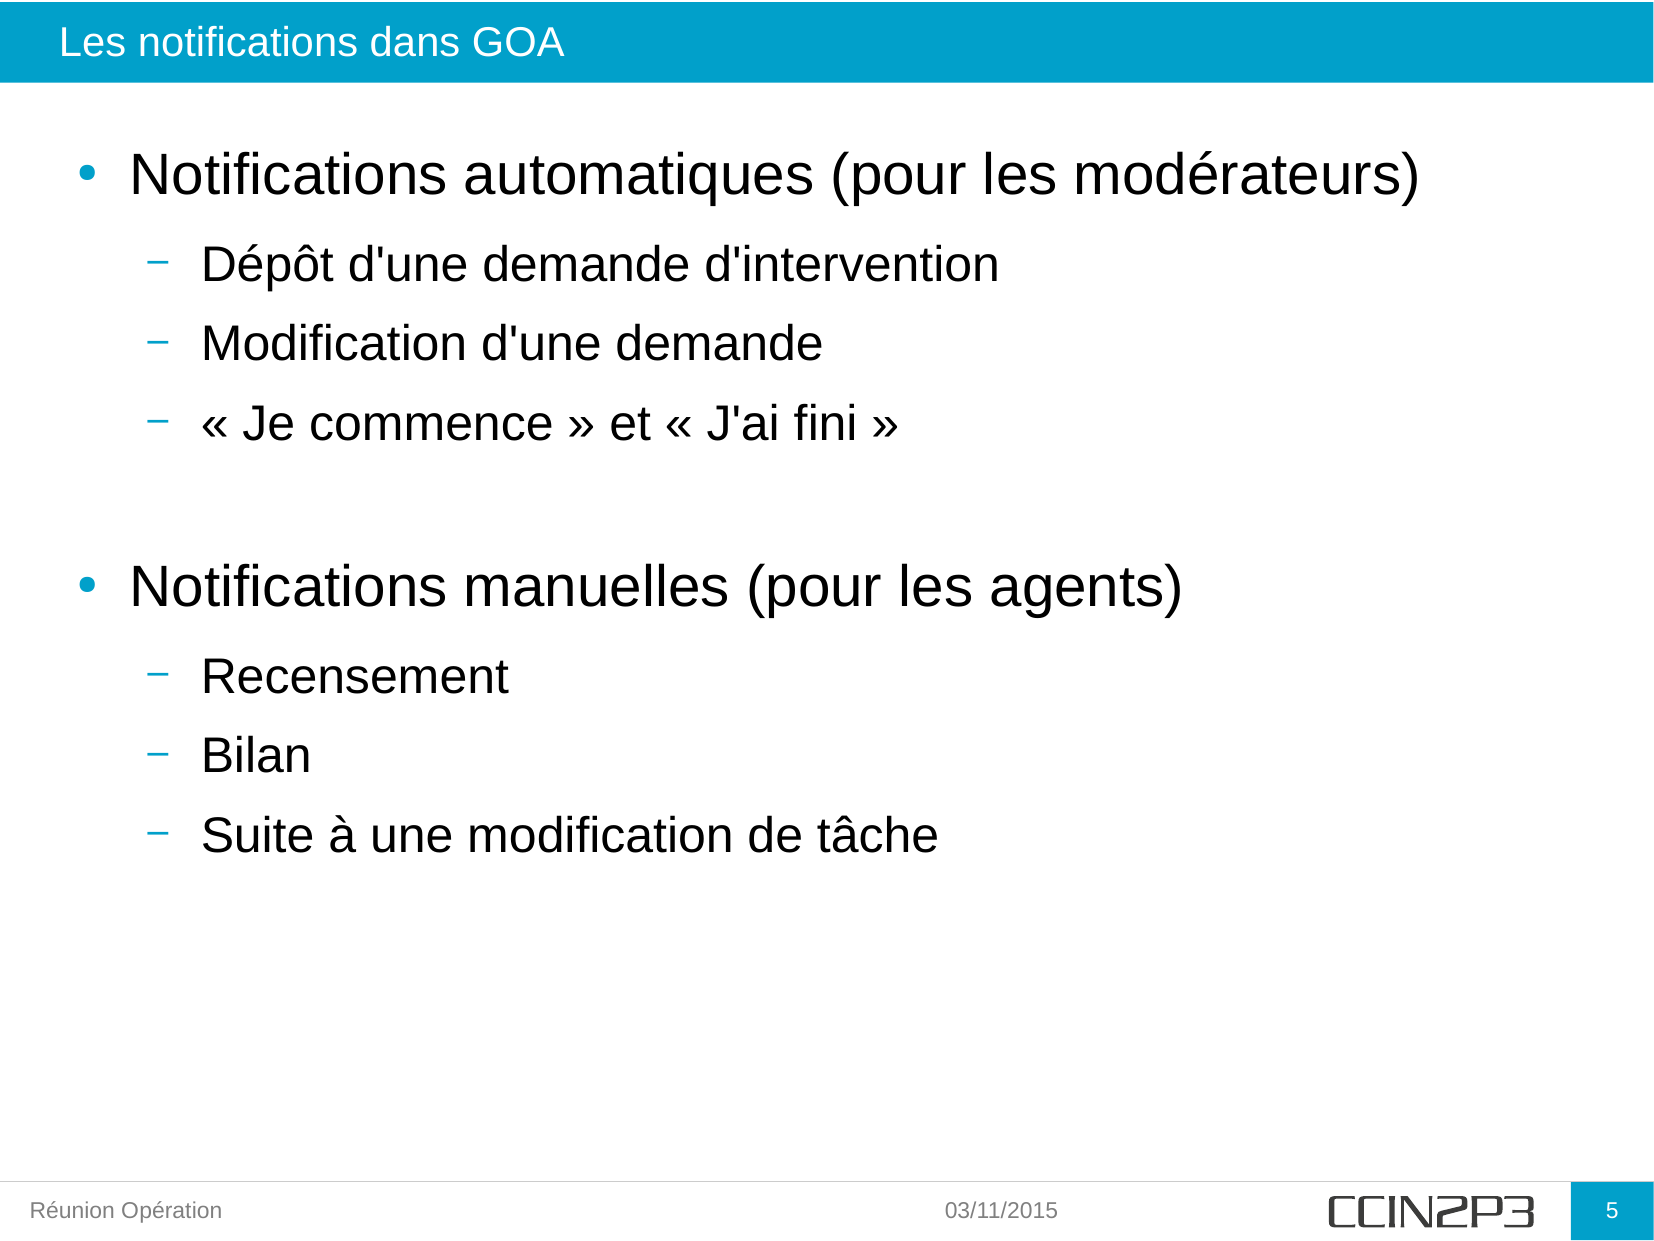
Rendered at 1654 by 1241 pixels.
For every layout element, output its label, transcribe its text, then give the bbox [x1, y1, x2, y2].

title Les notifications dans GOA [0, 2, 1654, 83]
list Notifications automatiques (pour les modérateurs) Dépôt d'une demande d'intervention Modification d'une demande « Je commence » et « J'ai fini » Notifications manuelles (pour les agents) Recensement Bilan Suite à une modification de tâche [59, 141, 1607, 1134]
